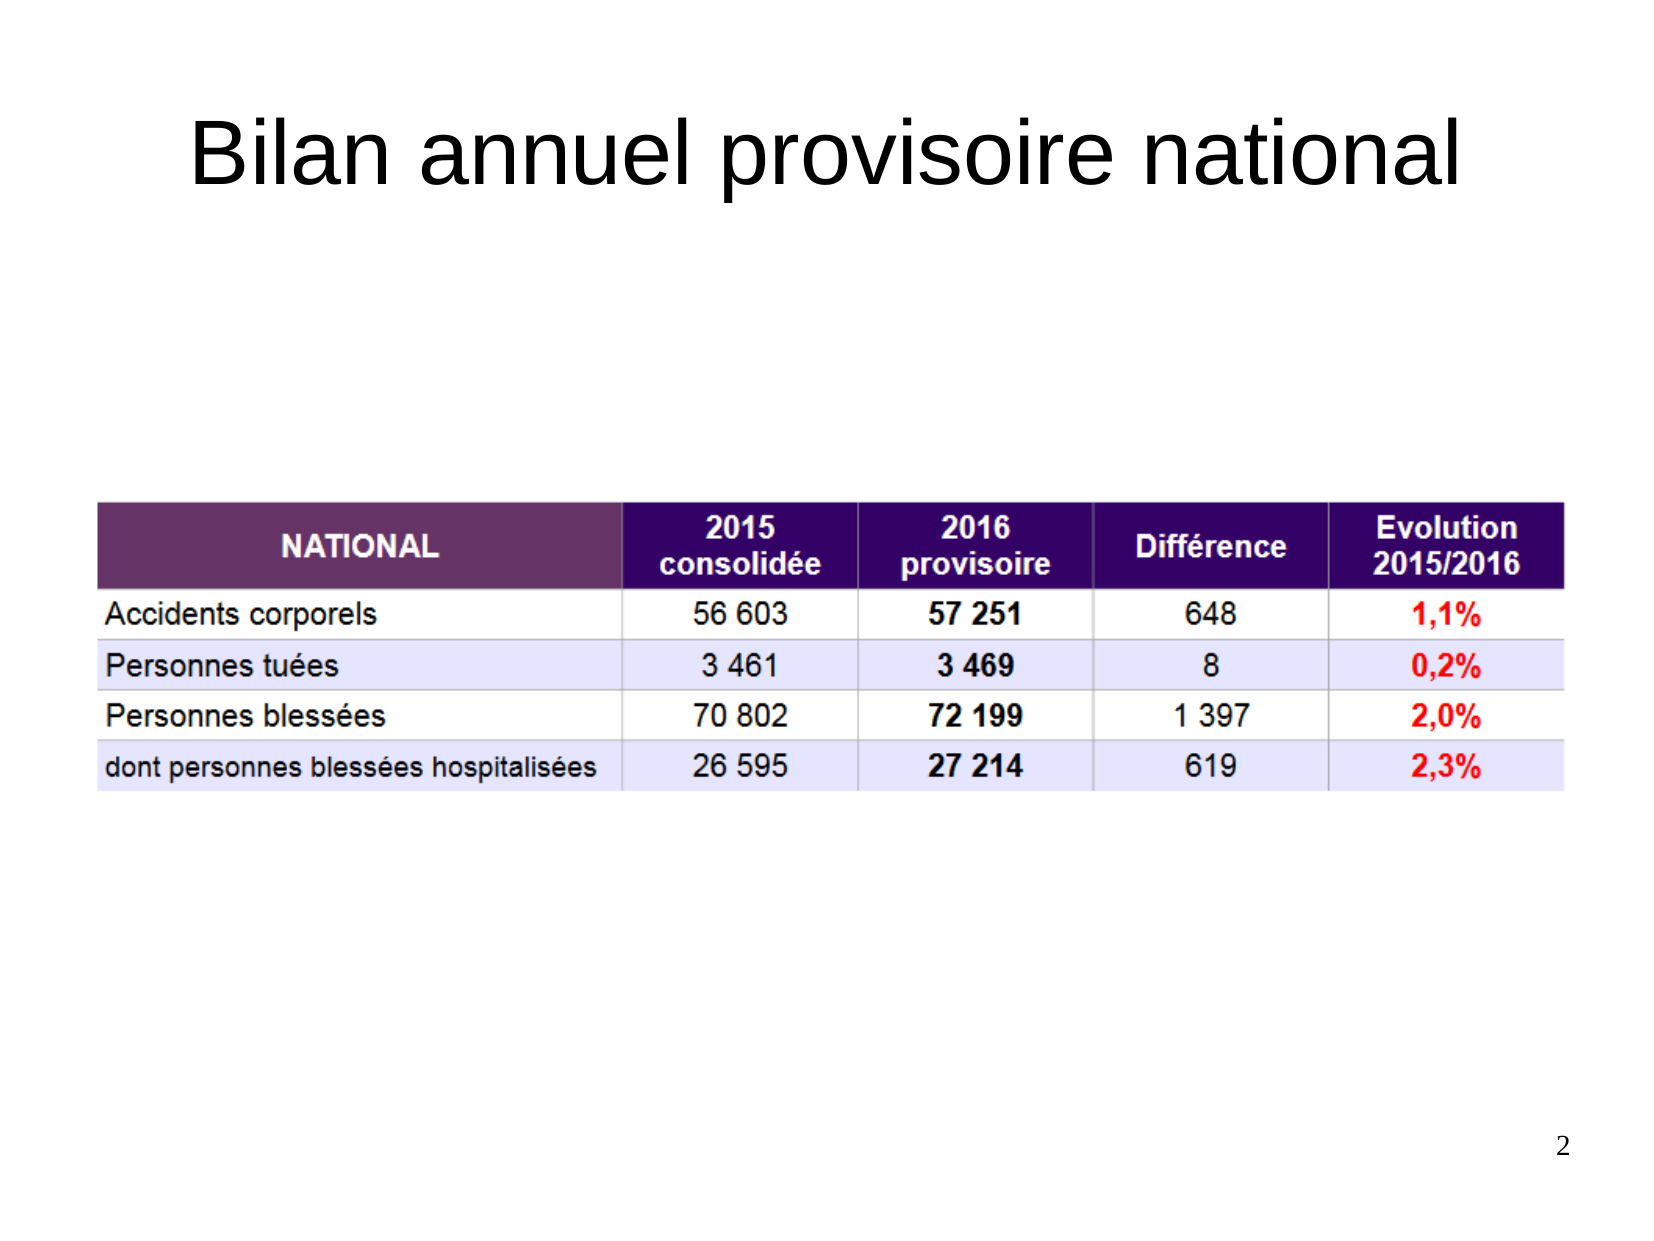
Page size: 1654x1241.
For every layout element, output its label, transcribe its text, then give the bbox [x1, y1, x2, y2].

title Bilan annuel provisoire national [82, 49, 1571, 257]
picture [79, 484, 1583, 810]
